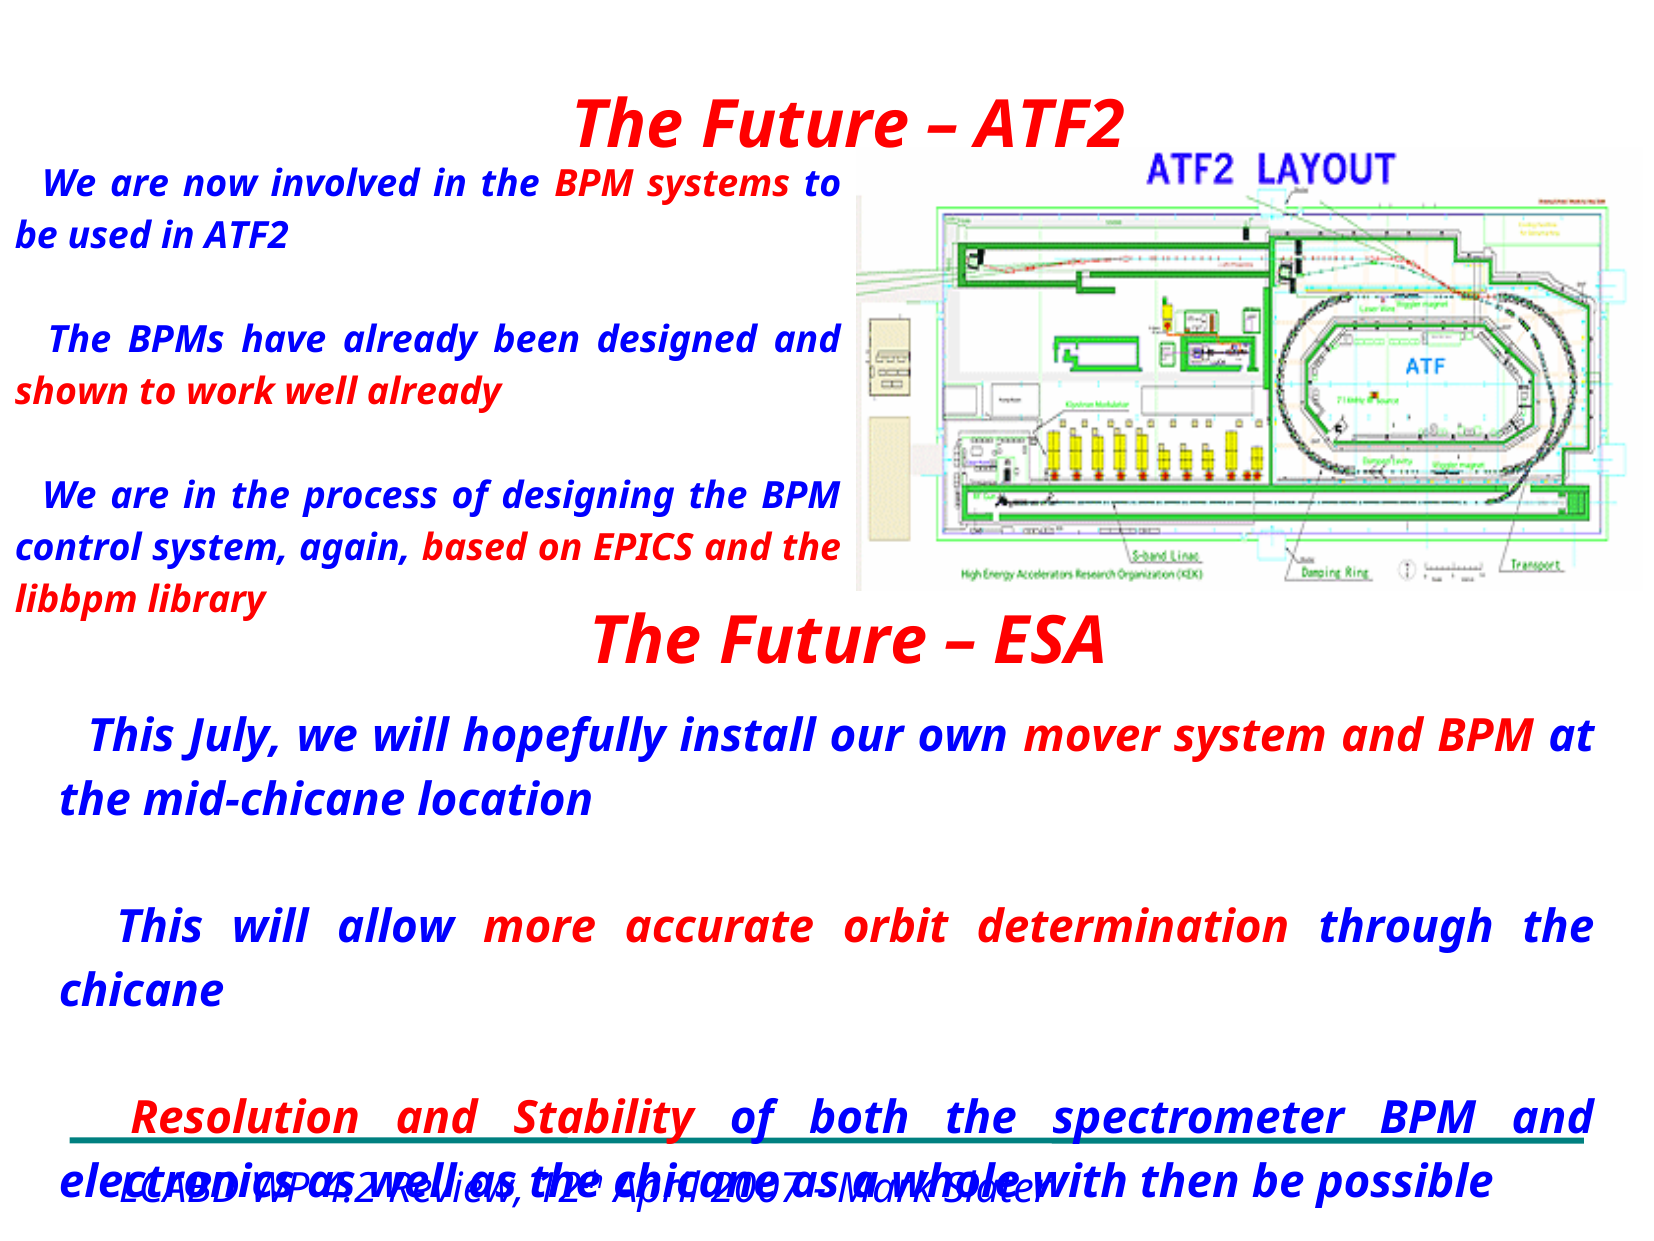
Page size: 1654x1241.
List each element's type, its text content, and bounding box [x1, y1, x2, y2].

text_box The Future – ESA [589, 590, 1109, 684]
text_box This July, we will hopefully install our own mover system and BPM at the mid-chicane location This will allow more accurate orbit determination through the chicane Resolution and Stability of both the spectrometer BPM and electronics as well as the chicane as a whole with then be possible [59, 701, 1595, 1241]
text_box The Future – ATF2 [617, 118, 633, 147]
text_box We are now involved in the BPM systems to be used in ATF2 The BPMs have already been designed and shown to work well already We are in the process of designing the BPM control system, again, based on EPICS and the libbpm library [0, 147, 857, 591]
text_box The Future – ATF2 [571, 74, 1127, 168]
picture [857, 147, 1643, 591]
